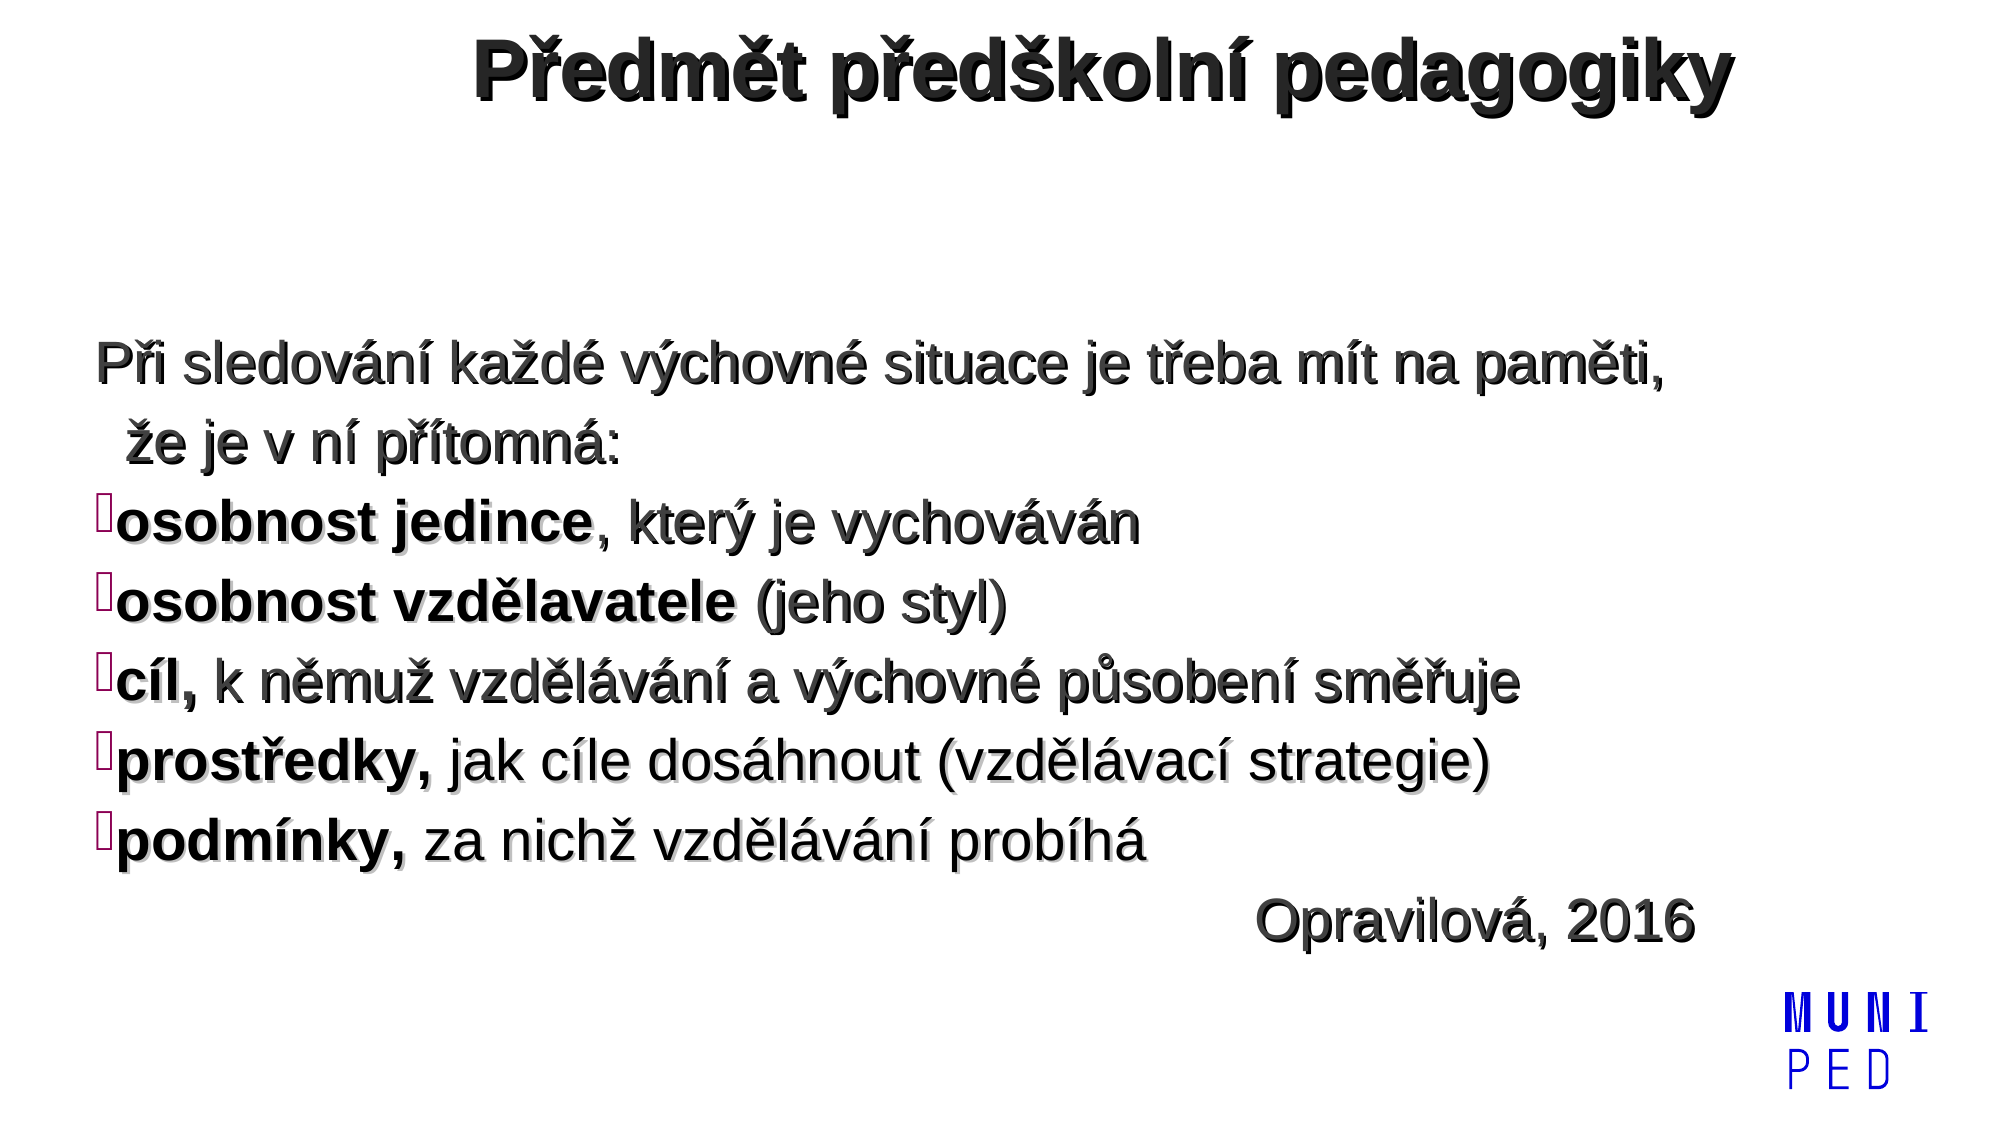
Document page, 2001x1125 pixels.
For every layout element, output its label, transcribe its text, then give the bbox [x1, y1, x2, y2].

list Při sledování každé výchovné situace je třeba mít na paměti, že je v ní přítomná: osobnost jedince, který je vychováván osobnost vzdělavatele (jeho styl) cíl, k němuž vzdělávání a výchovné působení směřuje prostředky, jak cíle dosáhnout (vzdělávací strategie) podmínky, za nichž vzdělávání probíhá Opravilová, 2016 [94, 314, 1697, 990]
title Předmět předškolní pedagogiky [471, 31, 1750, 271]
